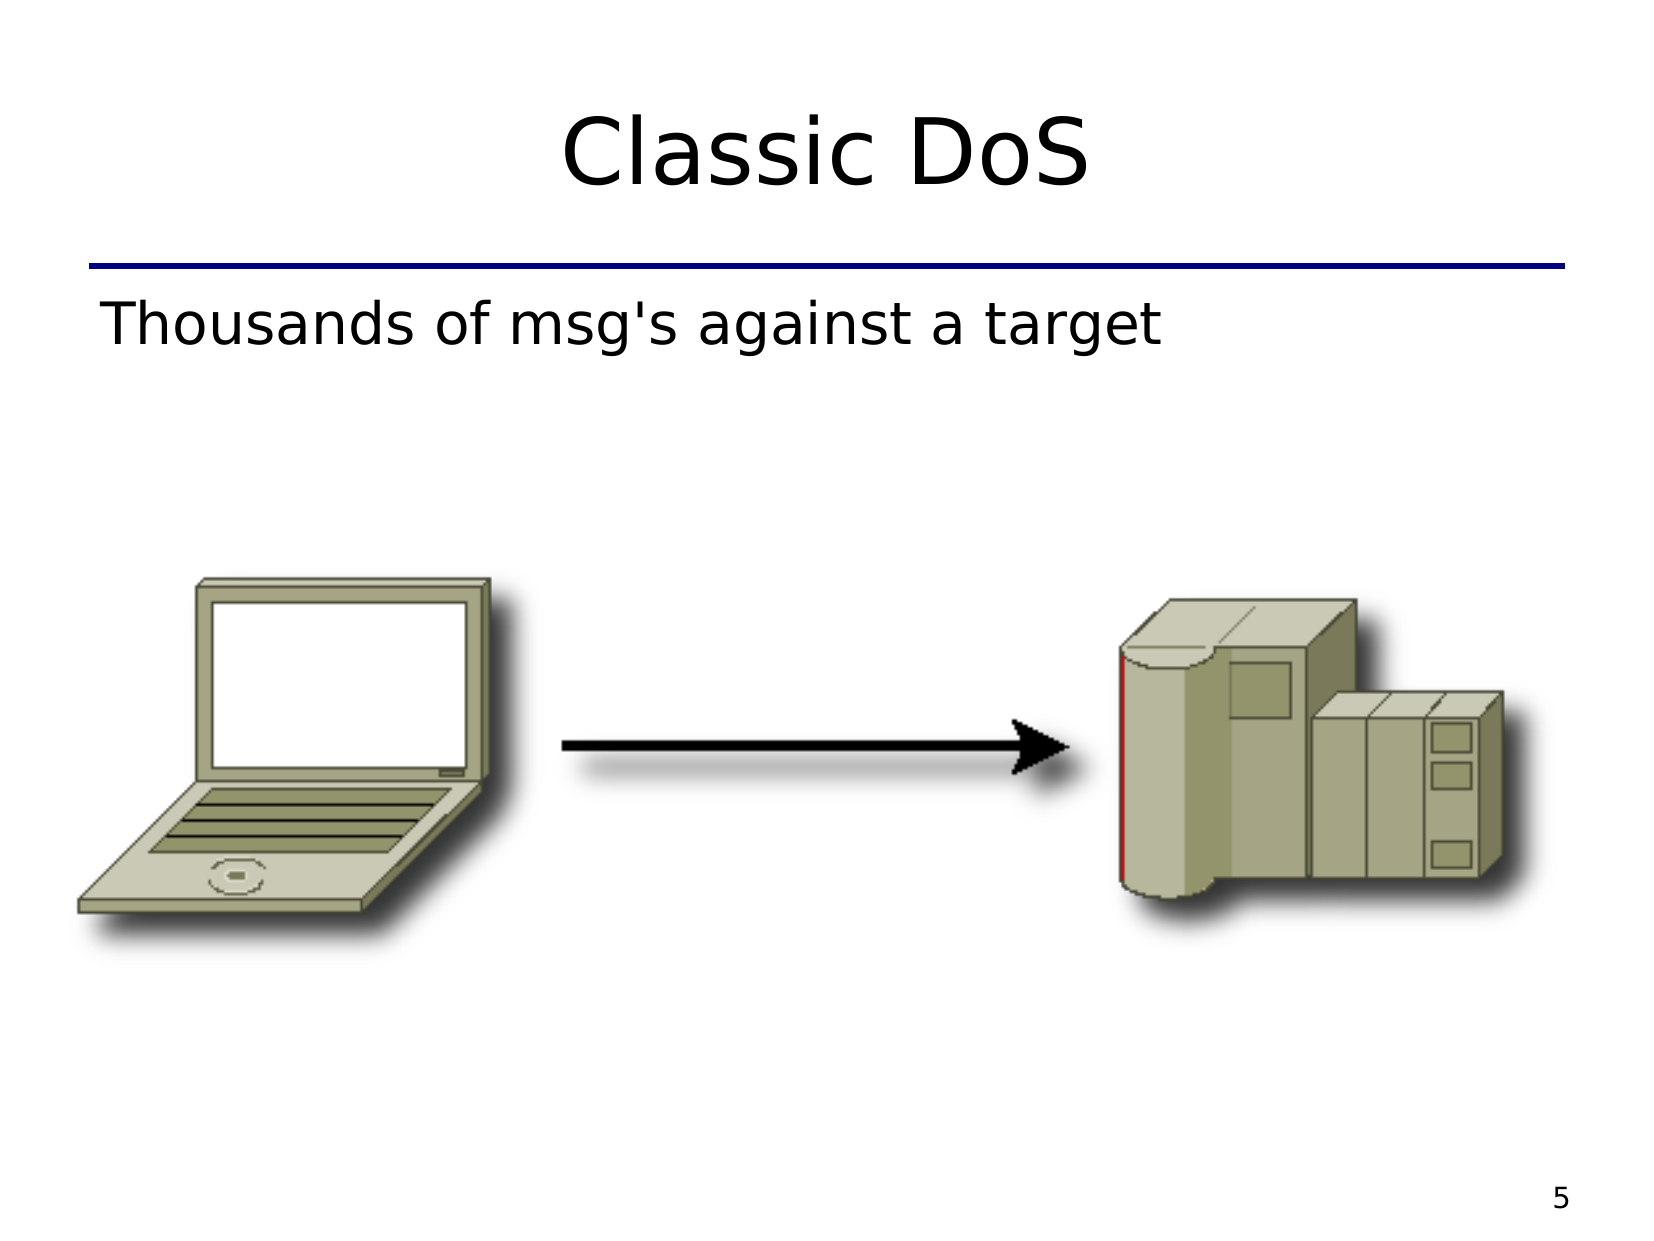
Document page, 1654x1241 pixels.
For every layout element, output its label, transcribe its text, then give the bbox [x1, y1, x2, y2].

picture [60, 560, 1565, 975]
title Classic DoS [82, 49, 1571, 257]
list Thousands of msg's against a target [82, 290, 1571, 1109]
